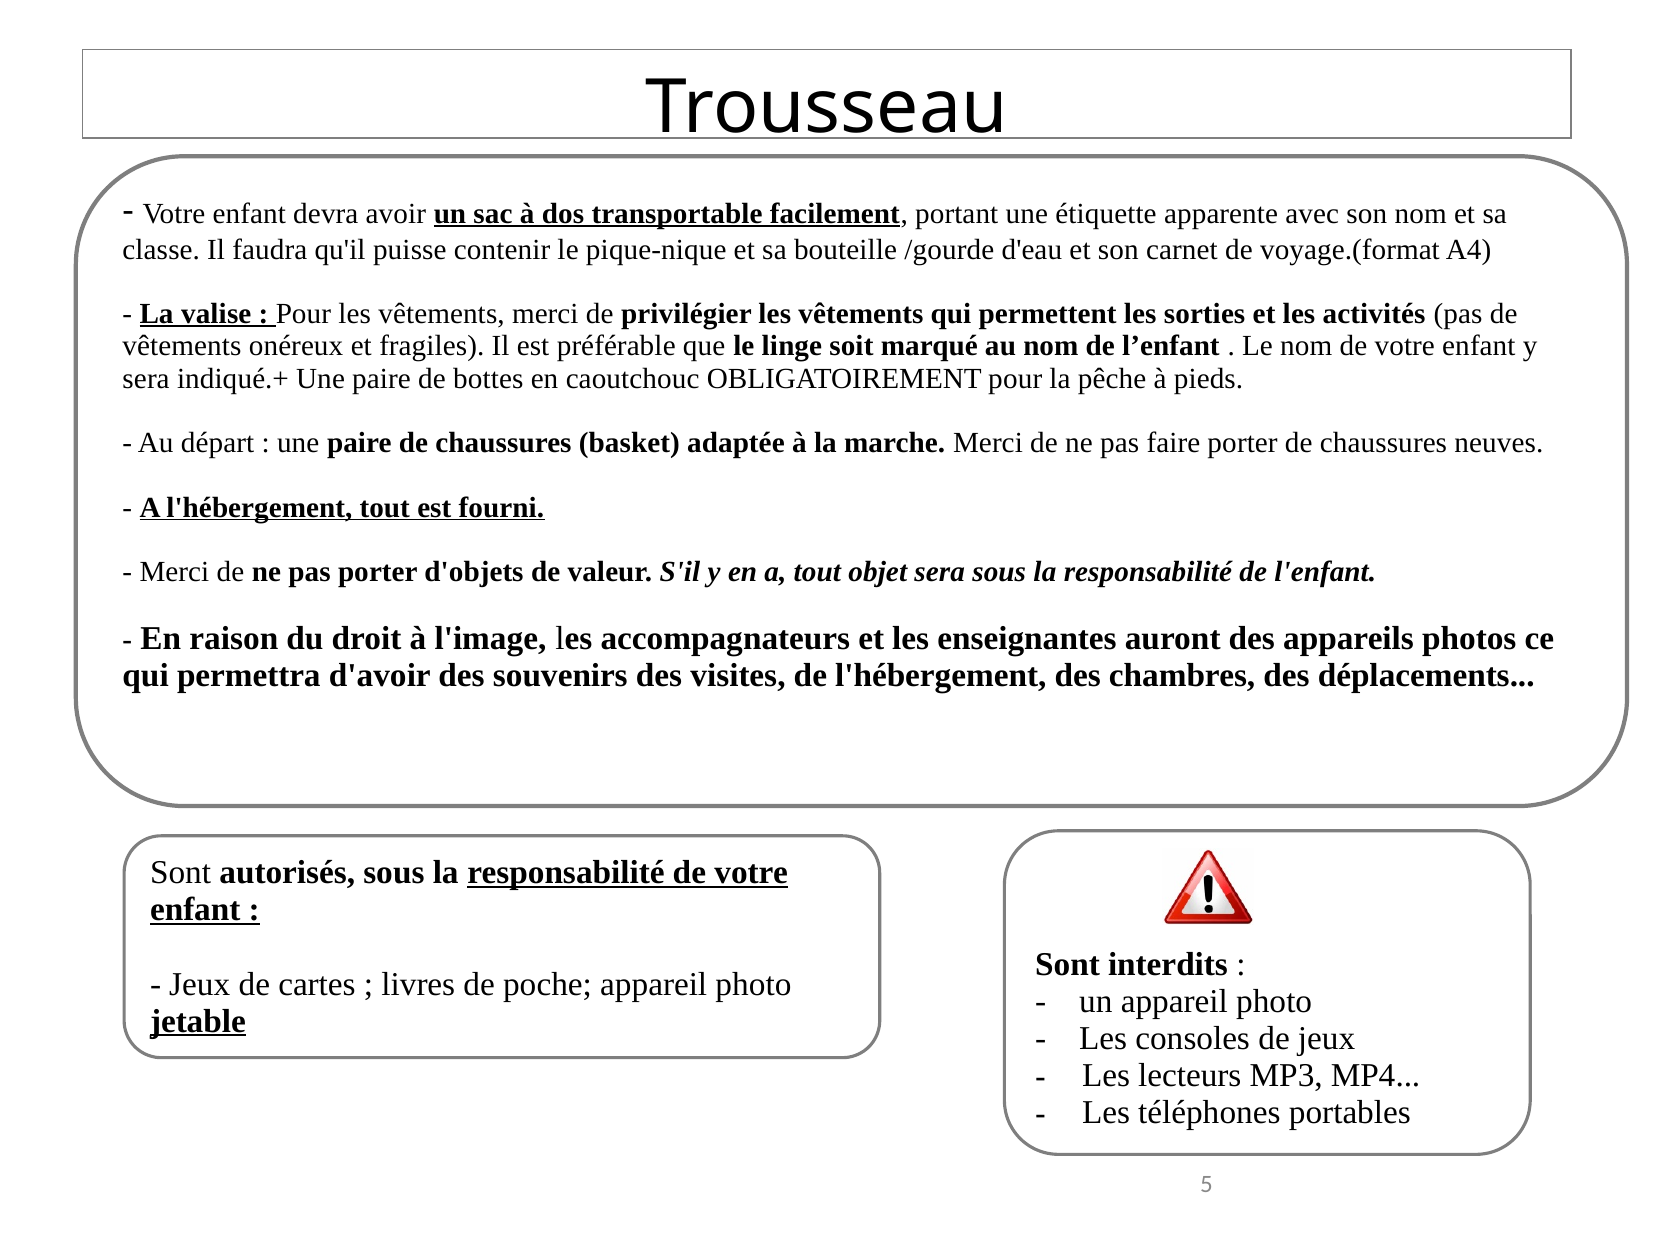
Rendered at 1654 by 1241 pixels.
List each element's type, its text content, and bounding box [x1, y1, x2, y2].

text_box [1185, 1149, 1571, 1216]
title Trousseau [82, 49, 1571, 139]
picture [1162, 848, 1254, 925]
text_box - Votre enfant devra avoir un sac à dos transportable facilement, portant une étiquette apparente avec son nom et sa classe. Il faudra qu'il puisse contenir le pique-nique et sa bouteille /gourde d'eau et son carnet de voyage.(format A4) - La valise : Pour les vêtements, merci de privilégier les vêtements qui permettent les sorties et les activités (pas de vêtements onéreux et fragiles). Il est préférable que le linge soit marqué au nom de l’enfant . Le nom de votre enfant y sera indiqué.+ Une paire de bottes en caoutchouc OBLIGATOIREMENT pour la pêche à pieds. - Au départ : une paire de chaussures (basket) adaptée à la marche. Merci de ne pas faire porter de chaussures neuves. - A l'hébergement, tout est fourni. - Merci de ne pas porter d'objets de valeur. S'il y en a, tout objet sera sous la responsabilité de l'enfant. - En raison du droit à l'image, les accompagnateurs et les enseignantes auront des appareils photos ce qui permettra d'avoir des souvenirs des visites, de l'hébergement, des chambres, des déplacements... [75, 156, 1628, 807]
text_box Sont interdits : - un appareil photo - Les consoles de jeux Les lecteurs MP3, MP4... Les téléphones portables [1004, 830, 1531, 1155]
text_box Sont autorisés, sous la responsabilité de votre enfant : - Jeux de cartes ; livres de poche; appareil photo jetable [124, 835, 880, 1058]
